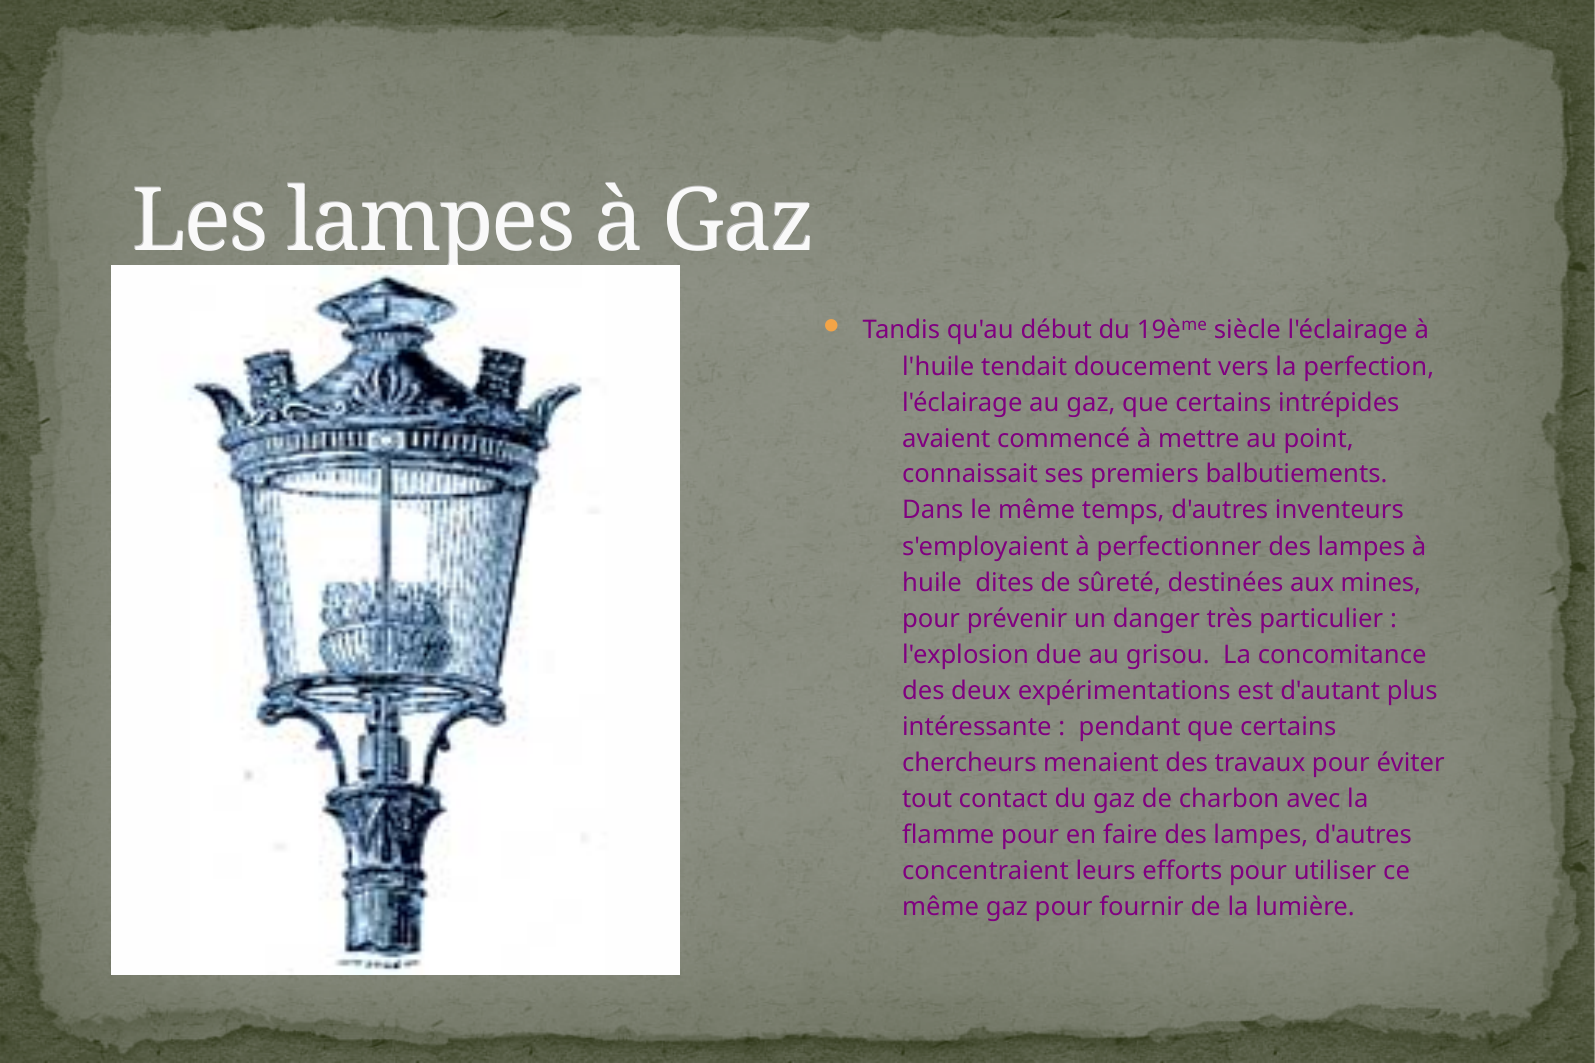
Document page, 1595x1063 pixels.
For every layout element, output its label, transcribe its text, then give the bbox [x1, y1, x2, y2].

list Tandis qu'au début du 19ème siècle l'éclairage à l'huile tendait doucement vers la perfection, l'éclairage au gaz, que certains intrépides avaient commencé à mettre au point, connaissait ses premiers balbutiements. Dans le même temps, d'autres inventeurs s'employaient à perfectionner des lampes à huile dites de sûreté, destinées aux mines, pour prévenir un danger très particulier : l'explosion due au grisou. La concomitance des deux expérimentations est d'autant plus intéressante : pendant que certains chercheurs menaient des travaux pour éviter tout contact du gaz de charbon avec la flamme pour en faire des lampes, d'autres concentraient leurs efforts pour utiliser ce même gaz pour fournir de la lumière. [680, 300, 1463, 975]
title Les lampes à Gaz [117, 98, 1479, 277]
picture [111, 265, 680, 975]
